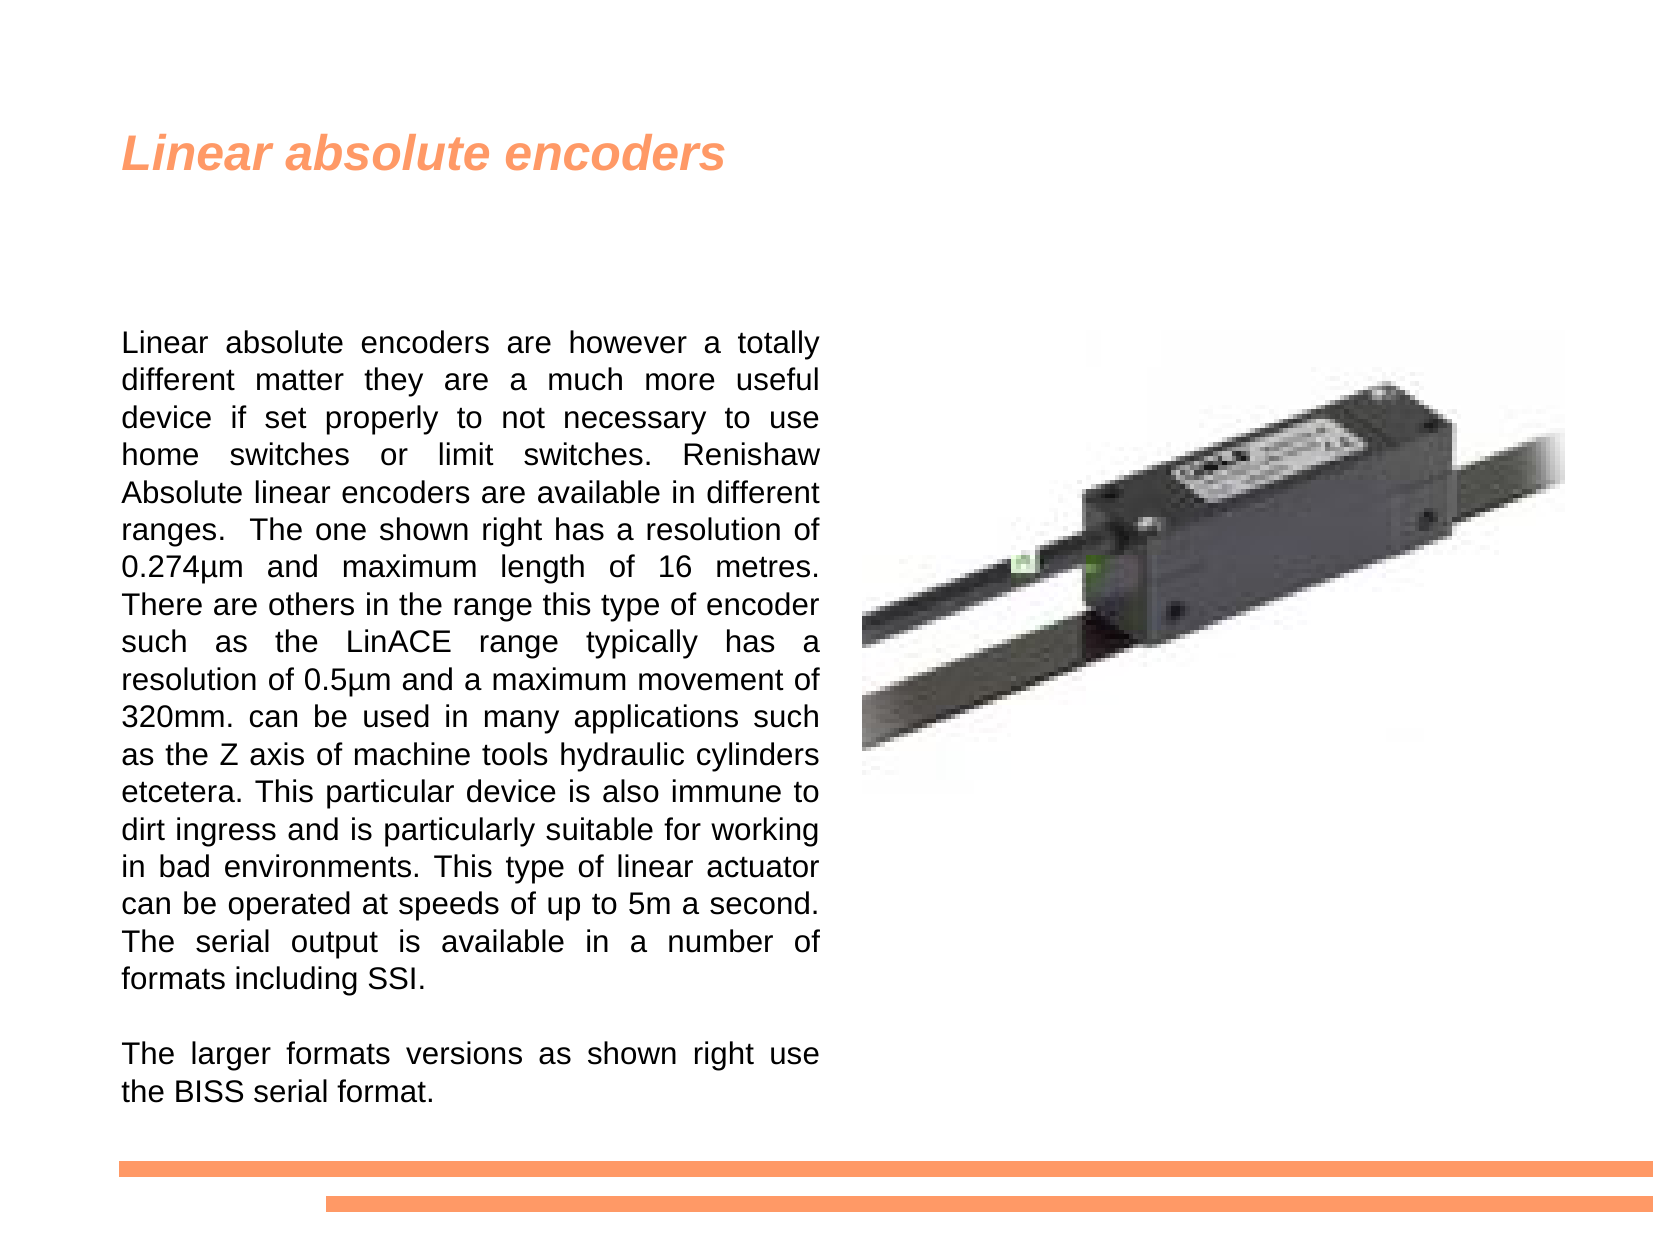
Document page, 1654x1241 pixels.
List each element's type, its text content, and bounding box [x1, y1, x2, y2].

picture [862, 330, 1565, 827]
list Linear absolute encoders are however a totally different matter they are a much more useful device if set properly to not necessary to use home switches or limit switches. Renishaw Absolute linear encoders are available in different ranges. The one shown right has a resolution of 0.274µm and maximum length of 16 metres. There are others in the range this type of encoder such as the LinACE range typically has a resolution of 0.5µm and a maximum movement of 320mm. can be used in many applications such as the Z axis of machine tools hydraulic cylinders etcetera. This particular device is also immune to dirt ingress and is particularly suitable for working in bad environments. This type of linear actuator can be operated at speeds of up to 5m a second. The serial output is available in a number of formats including SSI. The larger formats versions as shown right use the BISS serial format. [121, 322, 824, 1241]
title Linear absolute encoders [121, 46, 1534, 254]
